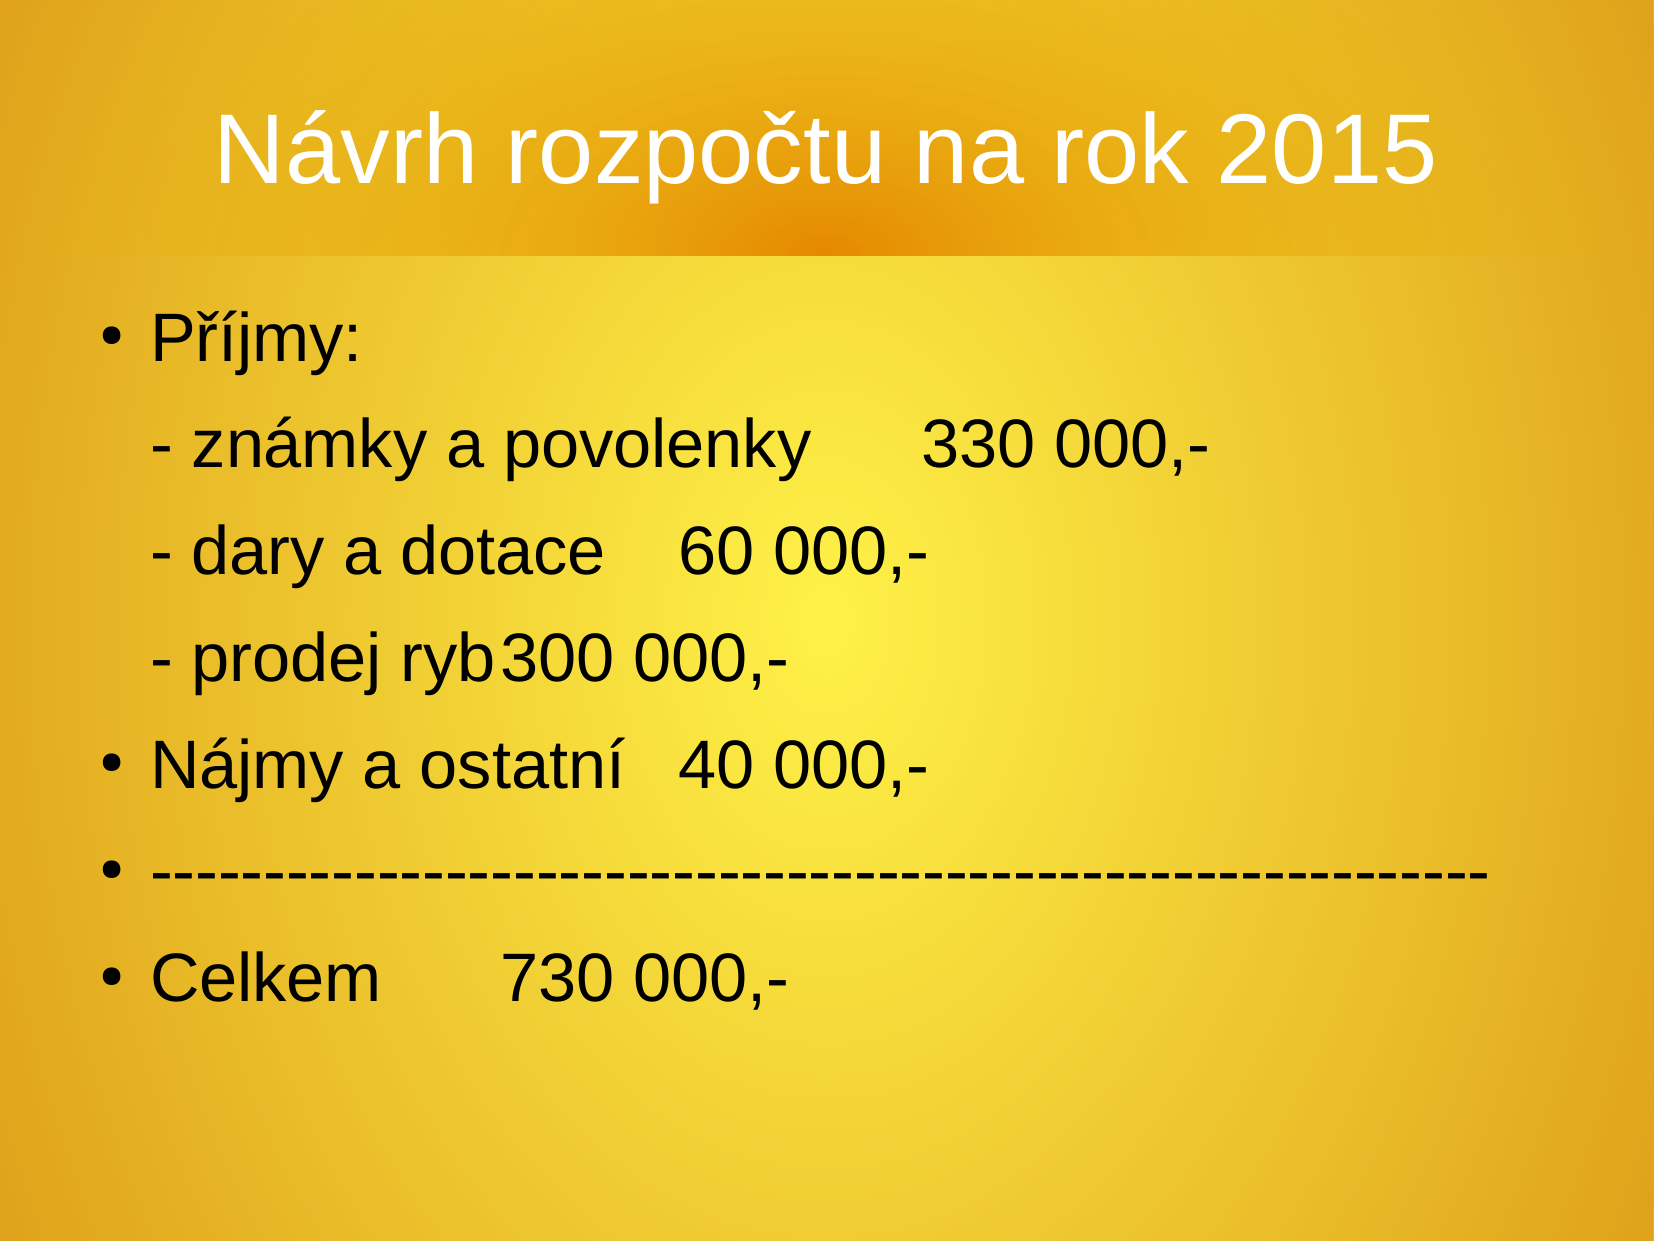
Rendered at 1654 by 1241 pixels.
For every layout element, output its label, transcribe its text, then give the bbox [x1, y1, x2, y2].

list Příjmy: - známky a povolenky 330 000,- - dary a dotace 60 000,- - prodej ryb 300 000,- Nájmy a ostatní 40 000,- ----------------------------------------------------------- Celkem 730 000,- [82, 299, 1571, 1019]
title Návrh rozpočtu na rok 2015 [82, 47, 1571, 252]
